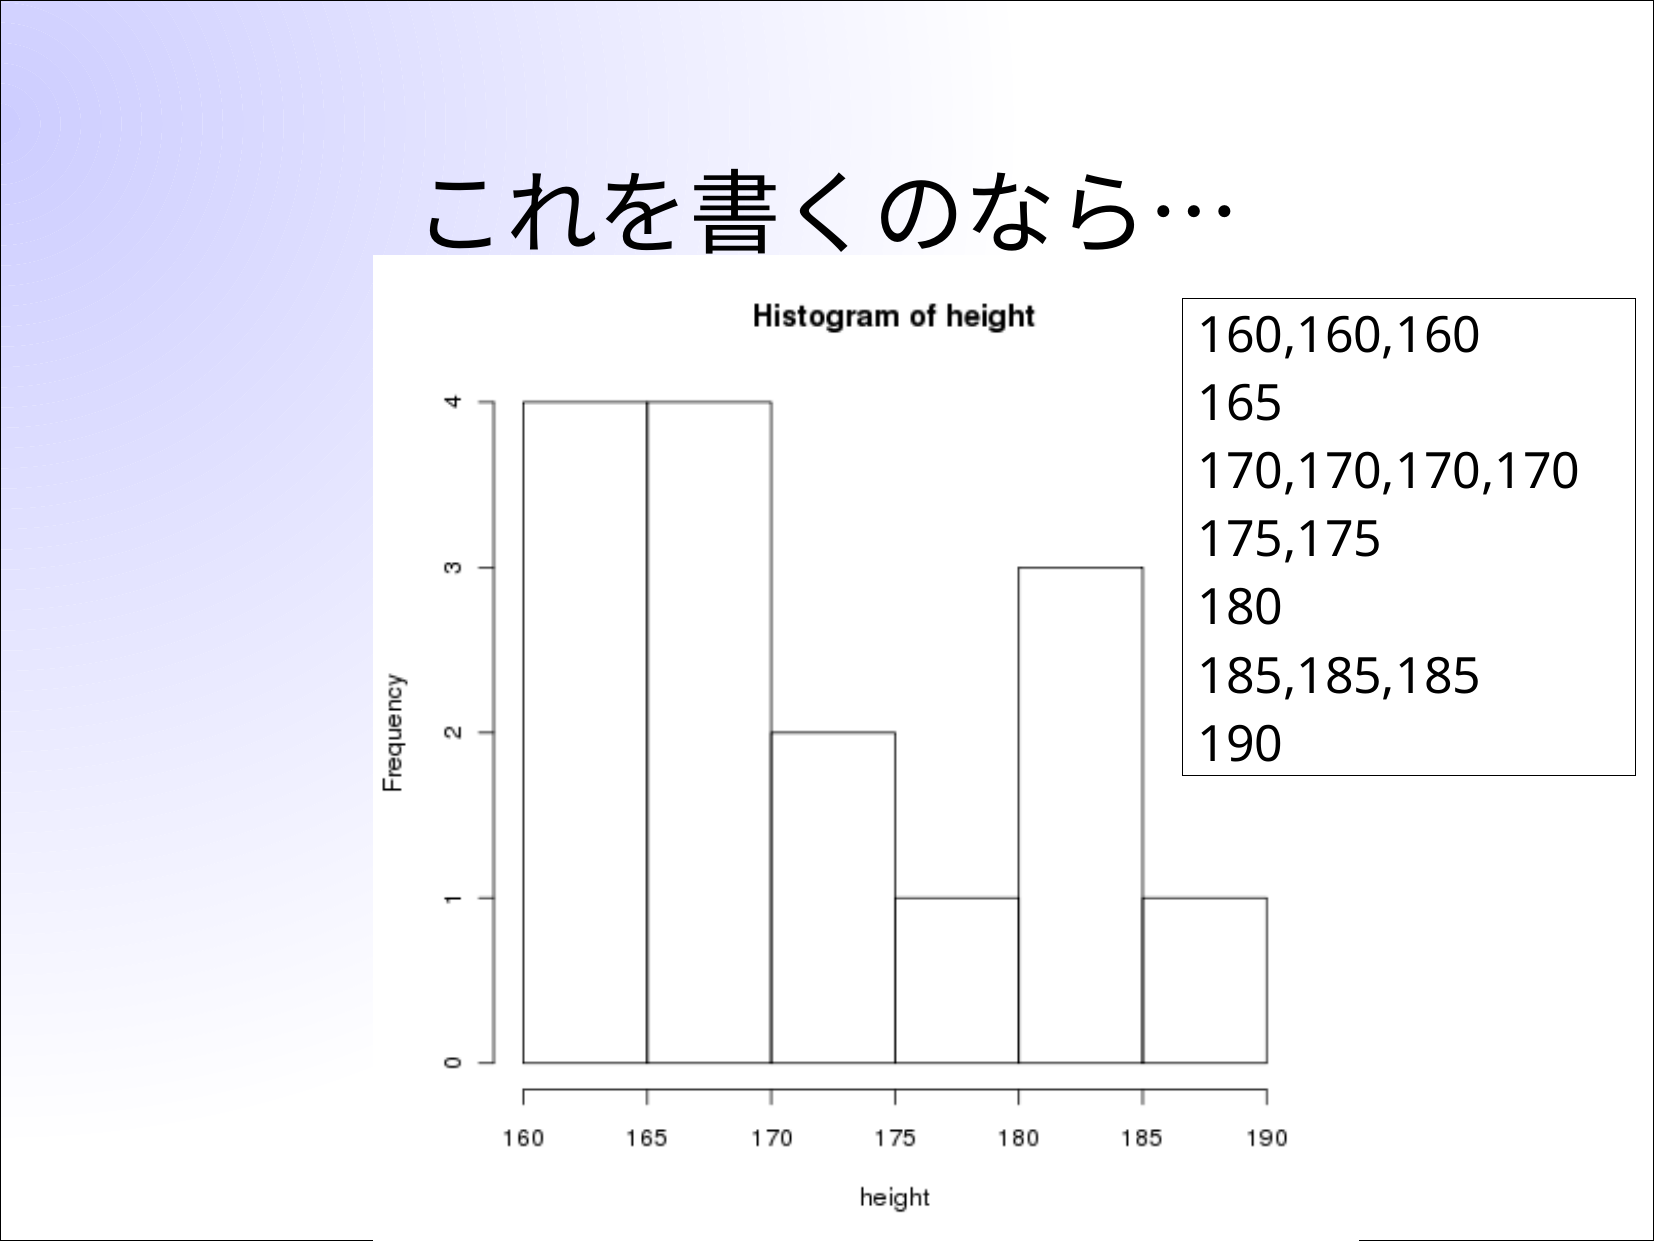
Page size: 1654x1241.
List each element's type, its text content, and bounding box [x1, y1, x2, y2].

title これを書くのなら… [121, 102, 1534, 311]
picture [373, 255, 1359, 1241]
text_box 160,160,160 165 170,170,170,170 175,175 180 185,185,185 190 [1182, 298, 1636, 776]
